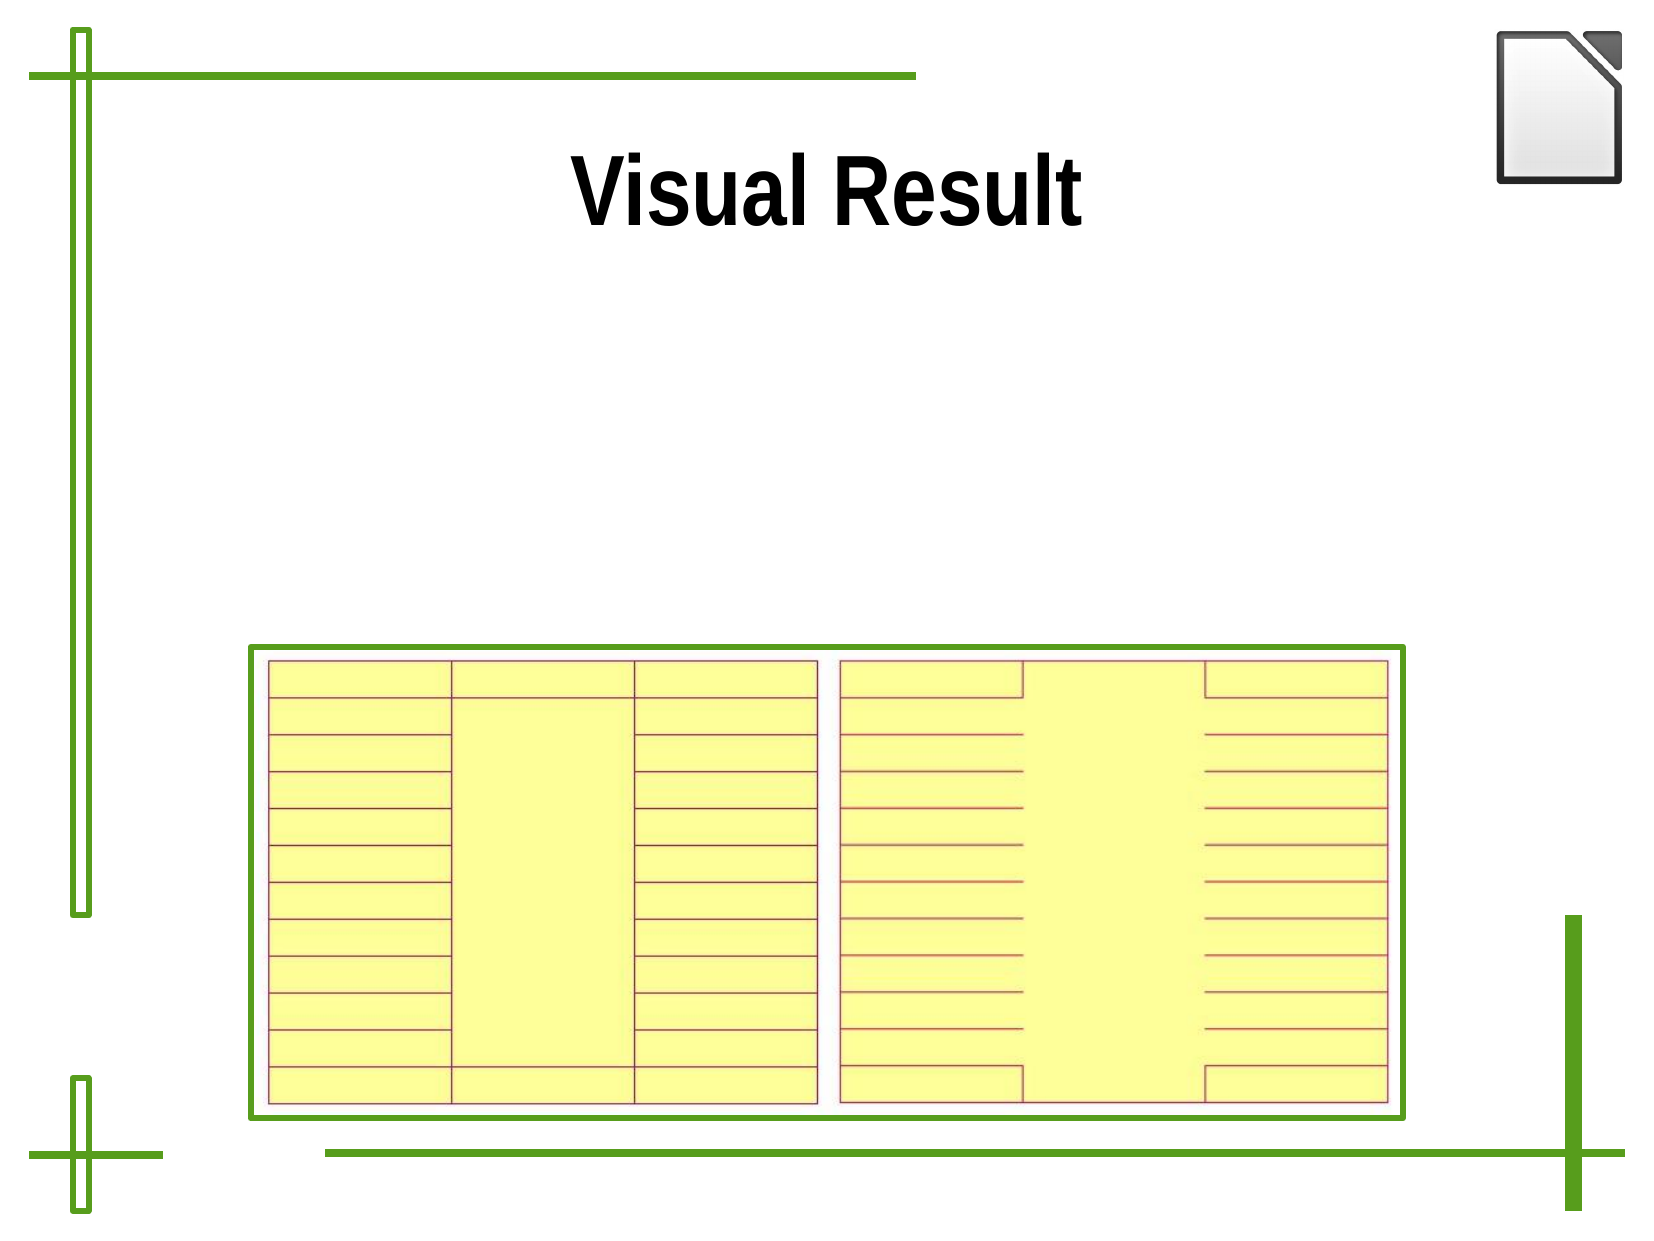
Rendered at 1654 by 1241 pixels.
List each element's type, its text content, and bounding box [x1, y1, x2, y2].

title Visual Result [118, 118, 1536, 260]
picture [253, 649, 1400, 1116]
picture [1494, 29, 1624, 186]
